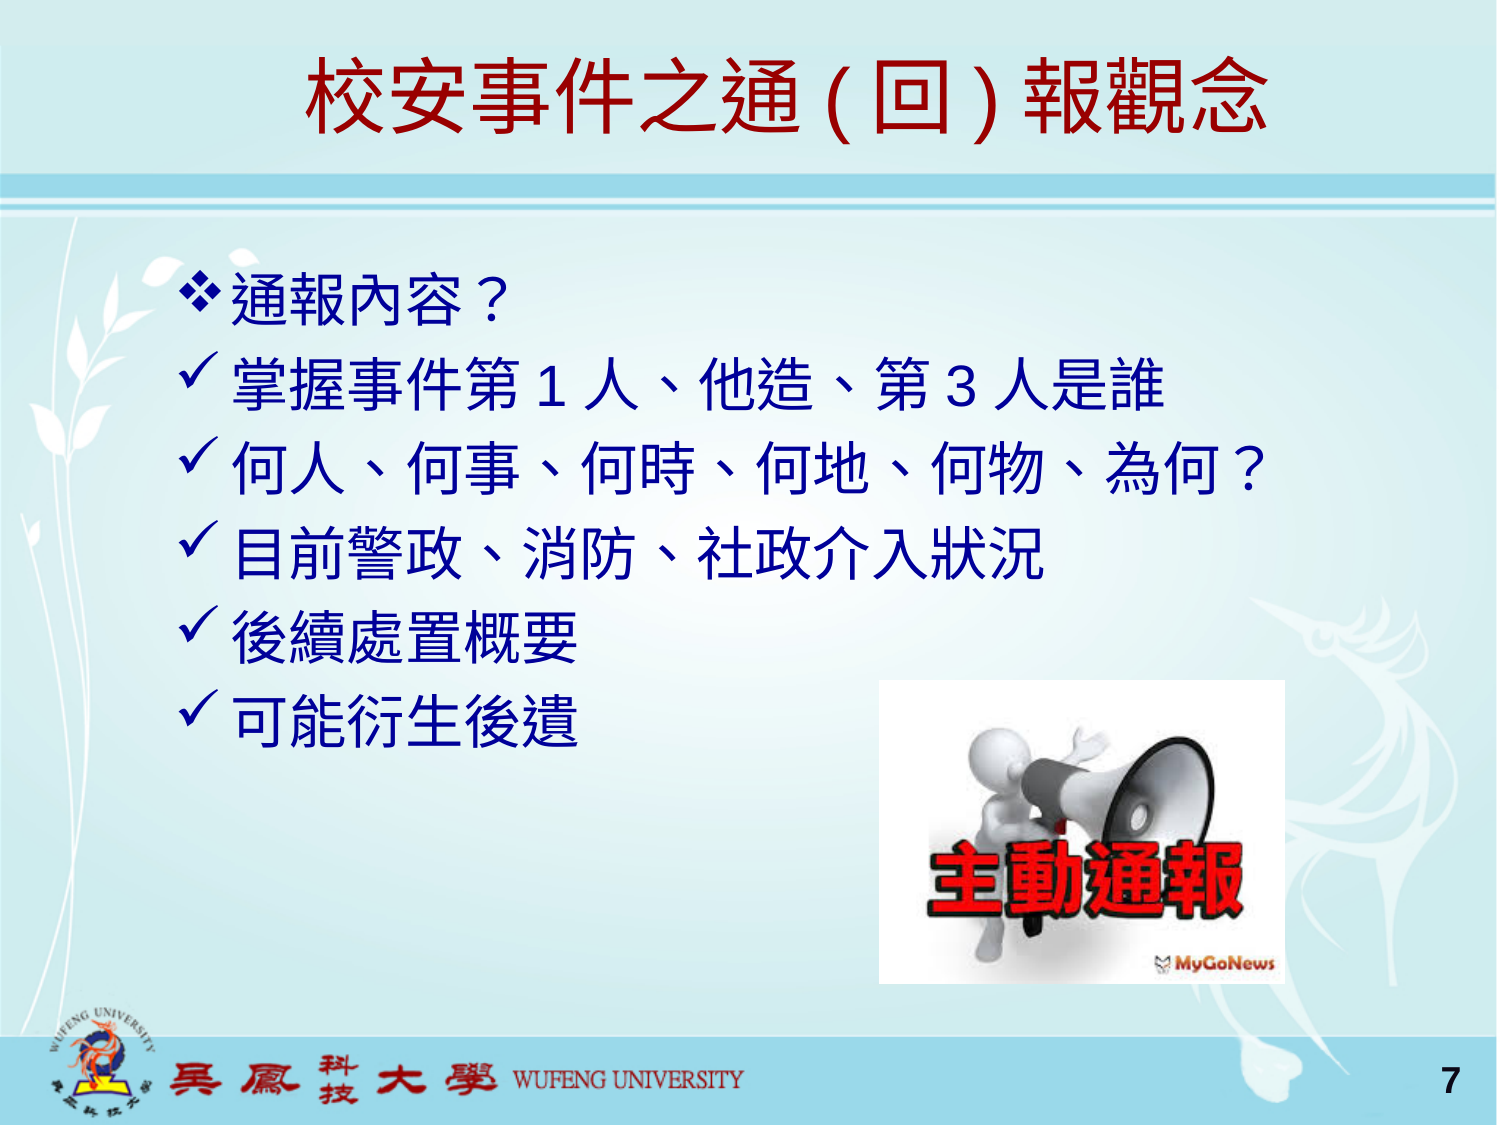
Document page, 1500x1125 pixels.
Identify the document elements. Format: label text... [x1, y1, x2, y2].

text_box 校安事件之通(回)報觀念 [0, 0, 1500, 188]
picture [0, 188, 1500, 1125]
text_box 通報內容？ 掌握事件第1人、他造、第3人是誰 何人、何事、何時、何地、何物、為何？ 目前警政、消防、社政介入狀況 後續處置概要 可能衍生後遺 [159, 255, 1377, 953]
text_box <number> [1126, 1048, 1477, 1125]
